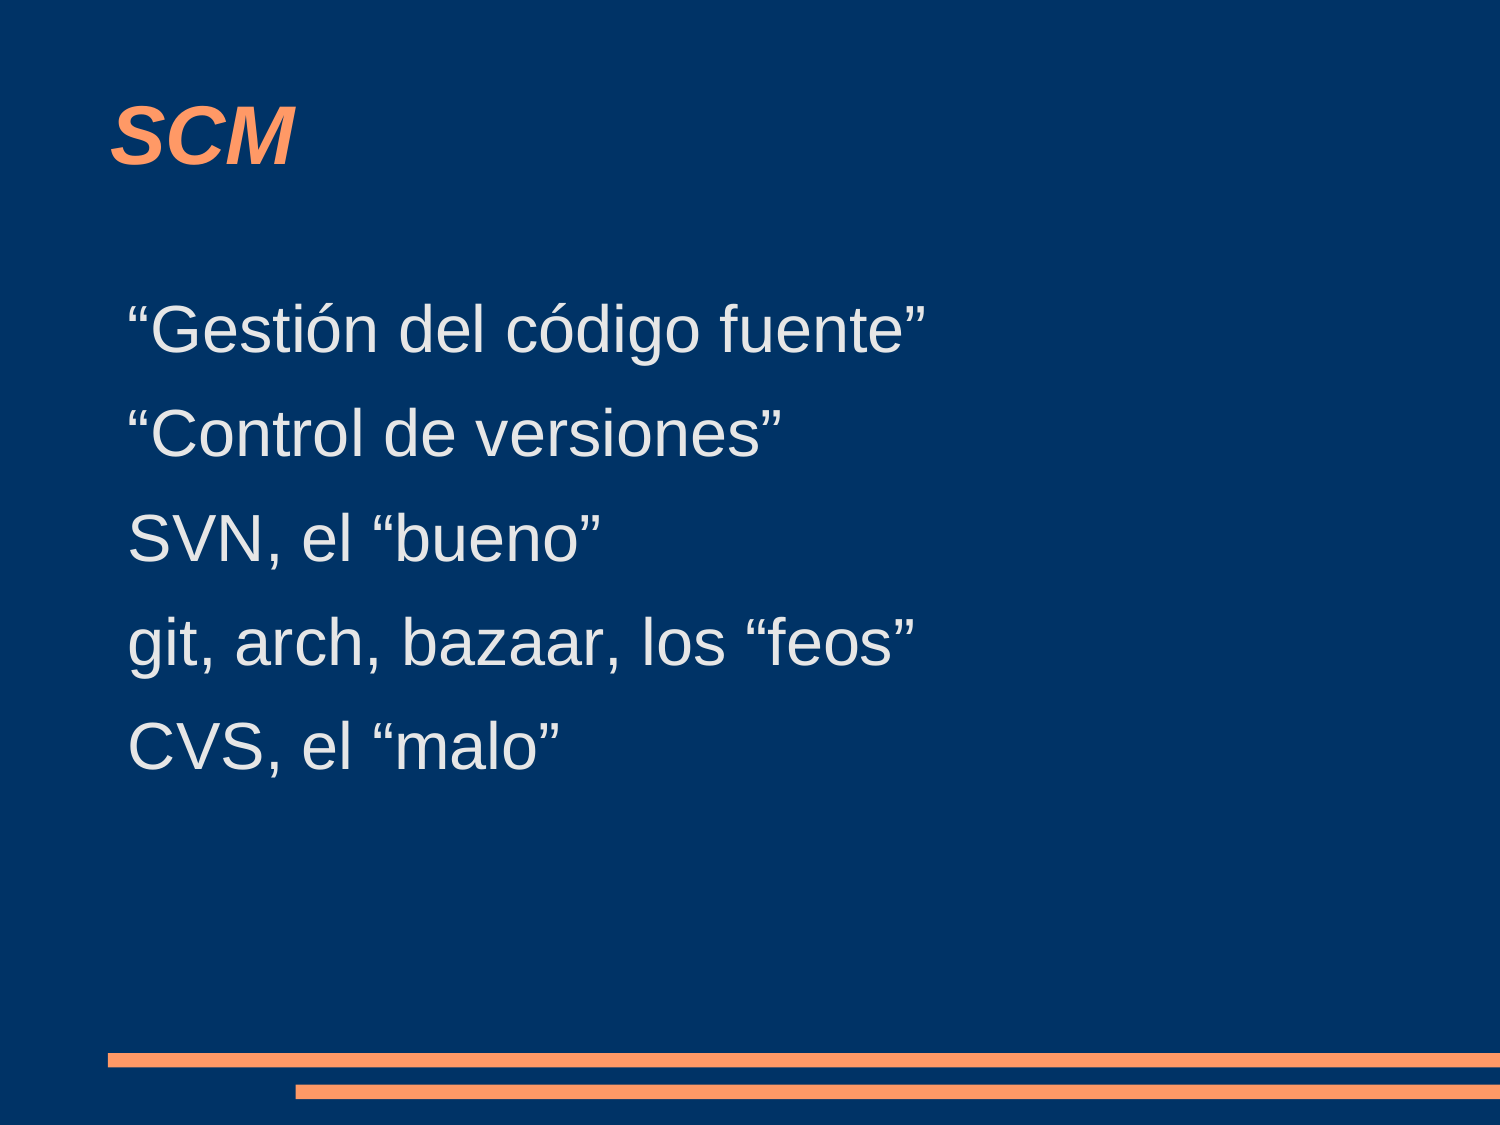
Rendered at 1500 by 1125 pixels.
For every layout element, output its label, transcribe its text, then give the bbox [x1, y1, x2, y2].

title SCM [110, 41, 1392, 230]
list “Gestión del código fuente” “Control de versiones” SVN, el “bueno” git, arch, bazaar, los “feos” CVS, el “malo” [110, 292, 1416, 1027]
